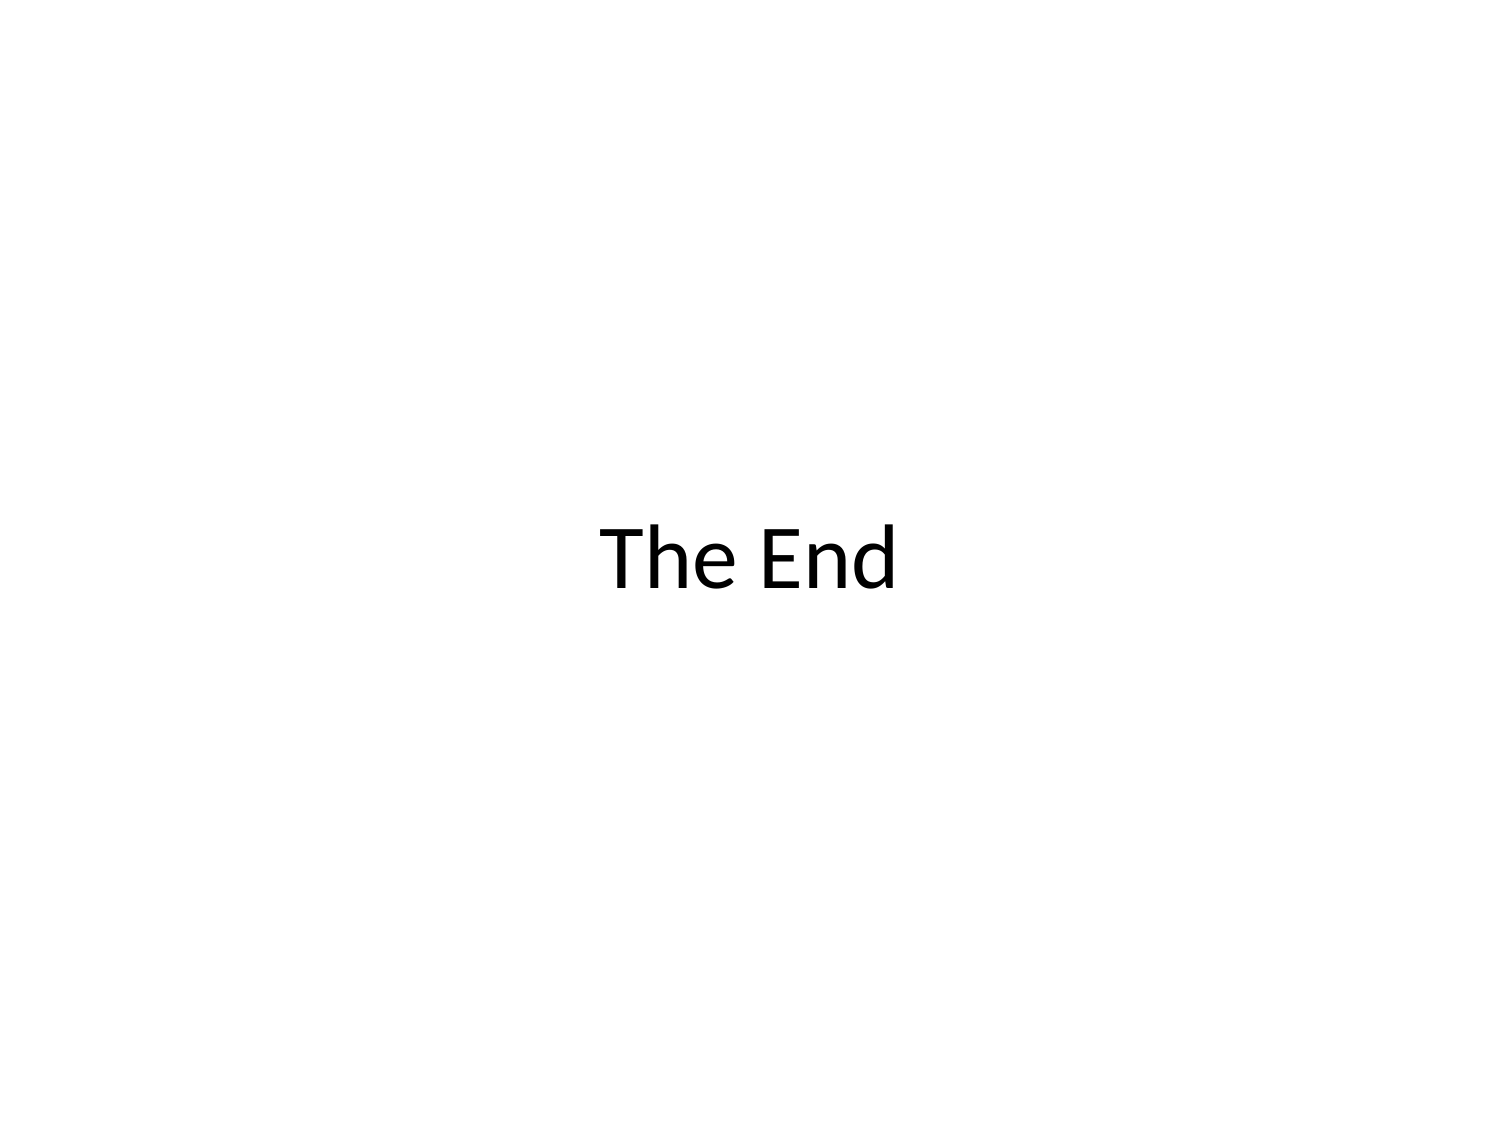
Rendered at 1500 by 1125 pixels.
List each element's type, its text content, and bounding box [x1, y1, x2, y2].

title The End [75, 457, 1425, 646]
